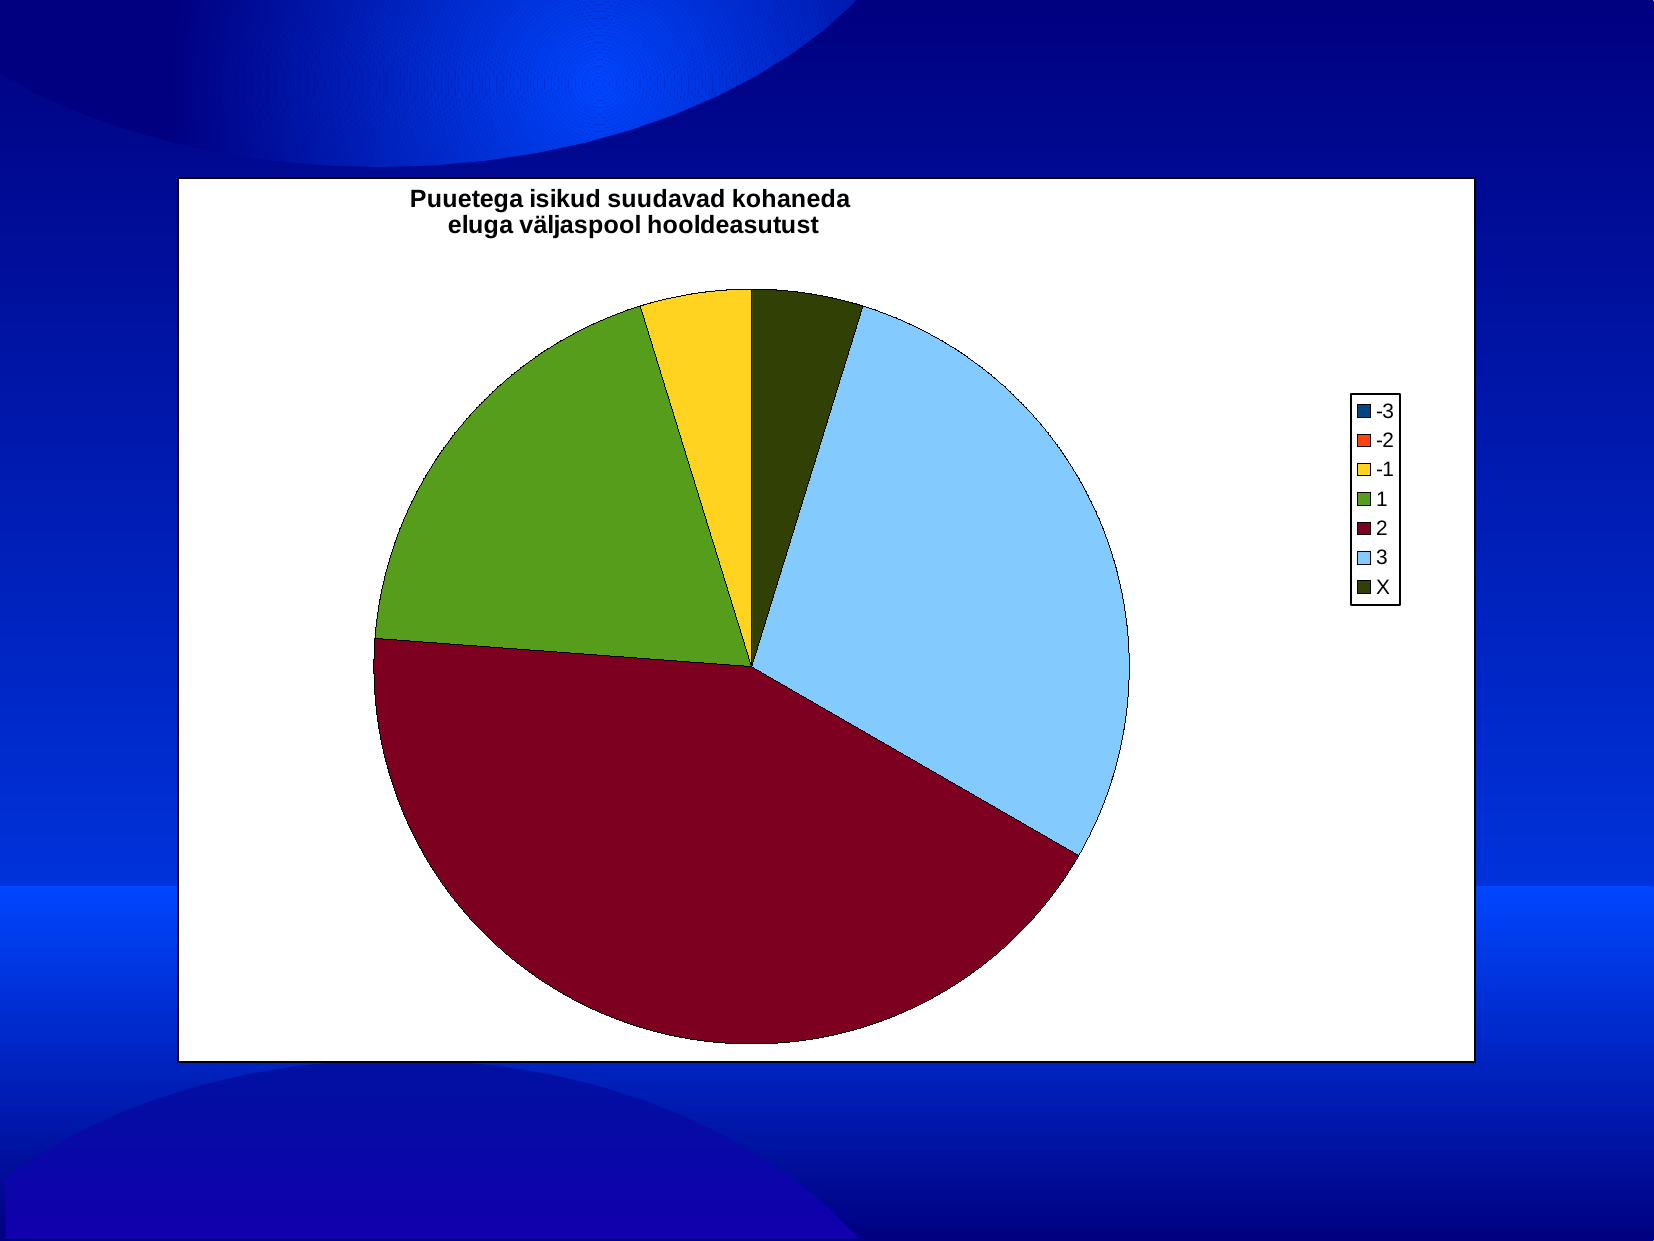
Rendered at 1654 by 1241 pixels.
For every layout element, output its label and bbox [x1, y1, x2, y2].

chart [177, 177, 1477, 1063]
